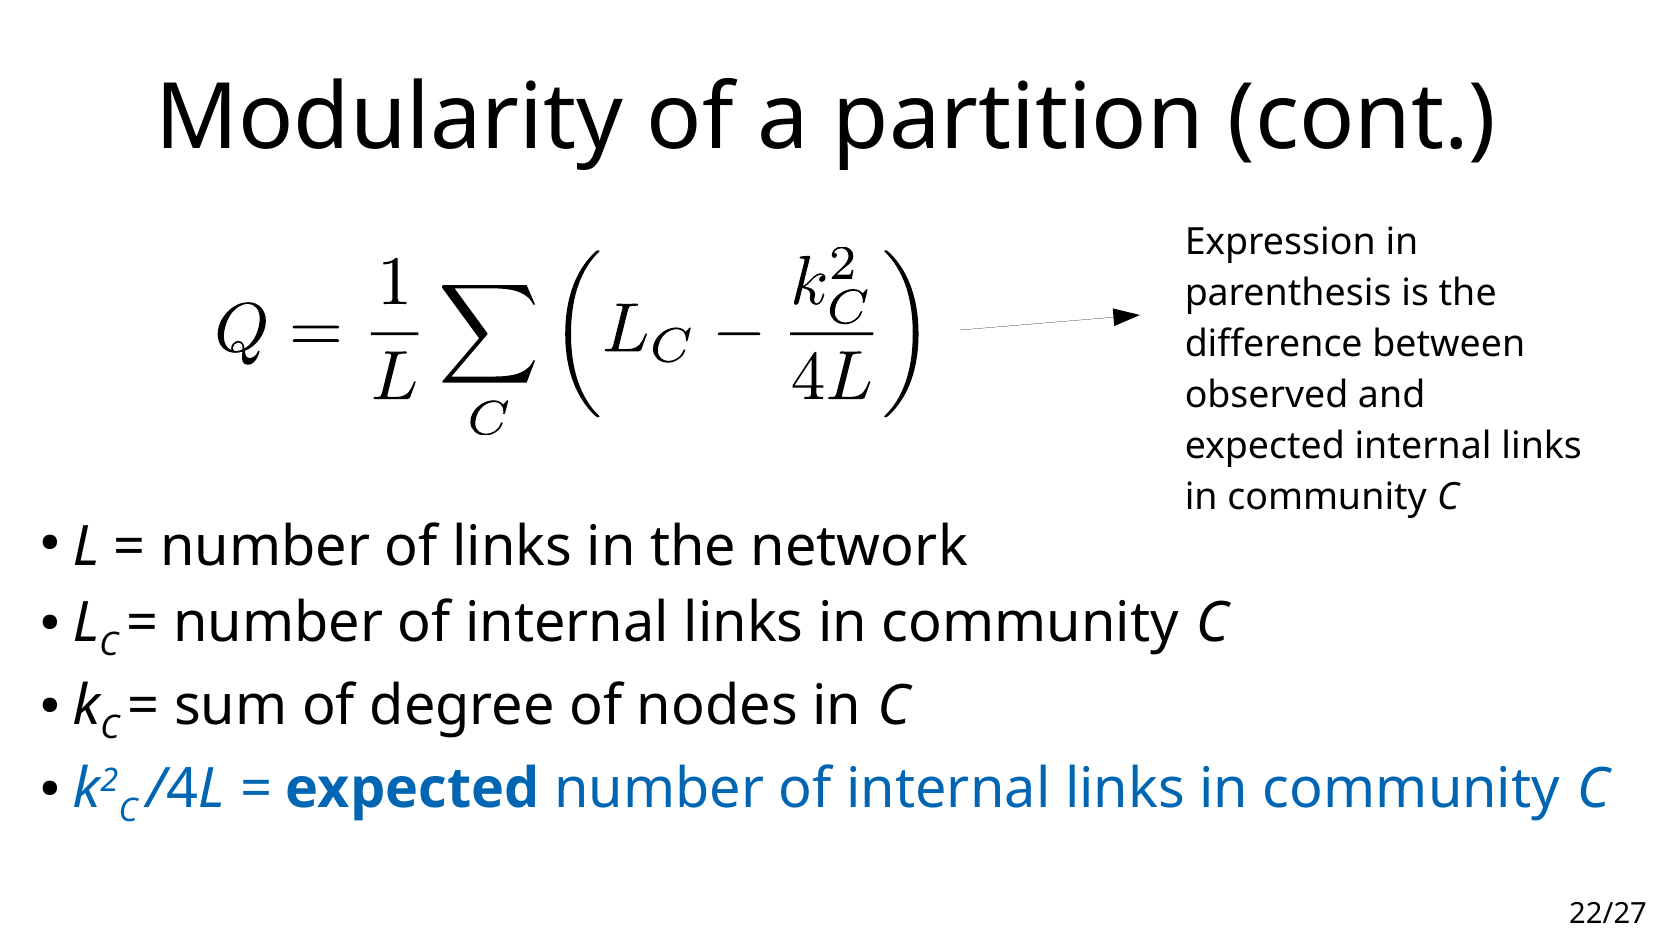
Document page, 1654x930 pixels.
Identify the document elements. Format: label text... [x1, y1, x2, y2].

text_box Expression in parenthesis is the difference between observed and expected internal links in community C [1170, 207, 1606, 497]
title Modularity of a partition (cont.) [82, 1, 1571, 225]
list L = number of links in the network LC = number of internal links in community C kC = sum of degree of nodes in C k2C /4L = expected number of internal links in community C [29, 505, 1626, 871]
picture [214, 247, 934, 435]
